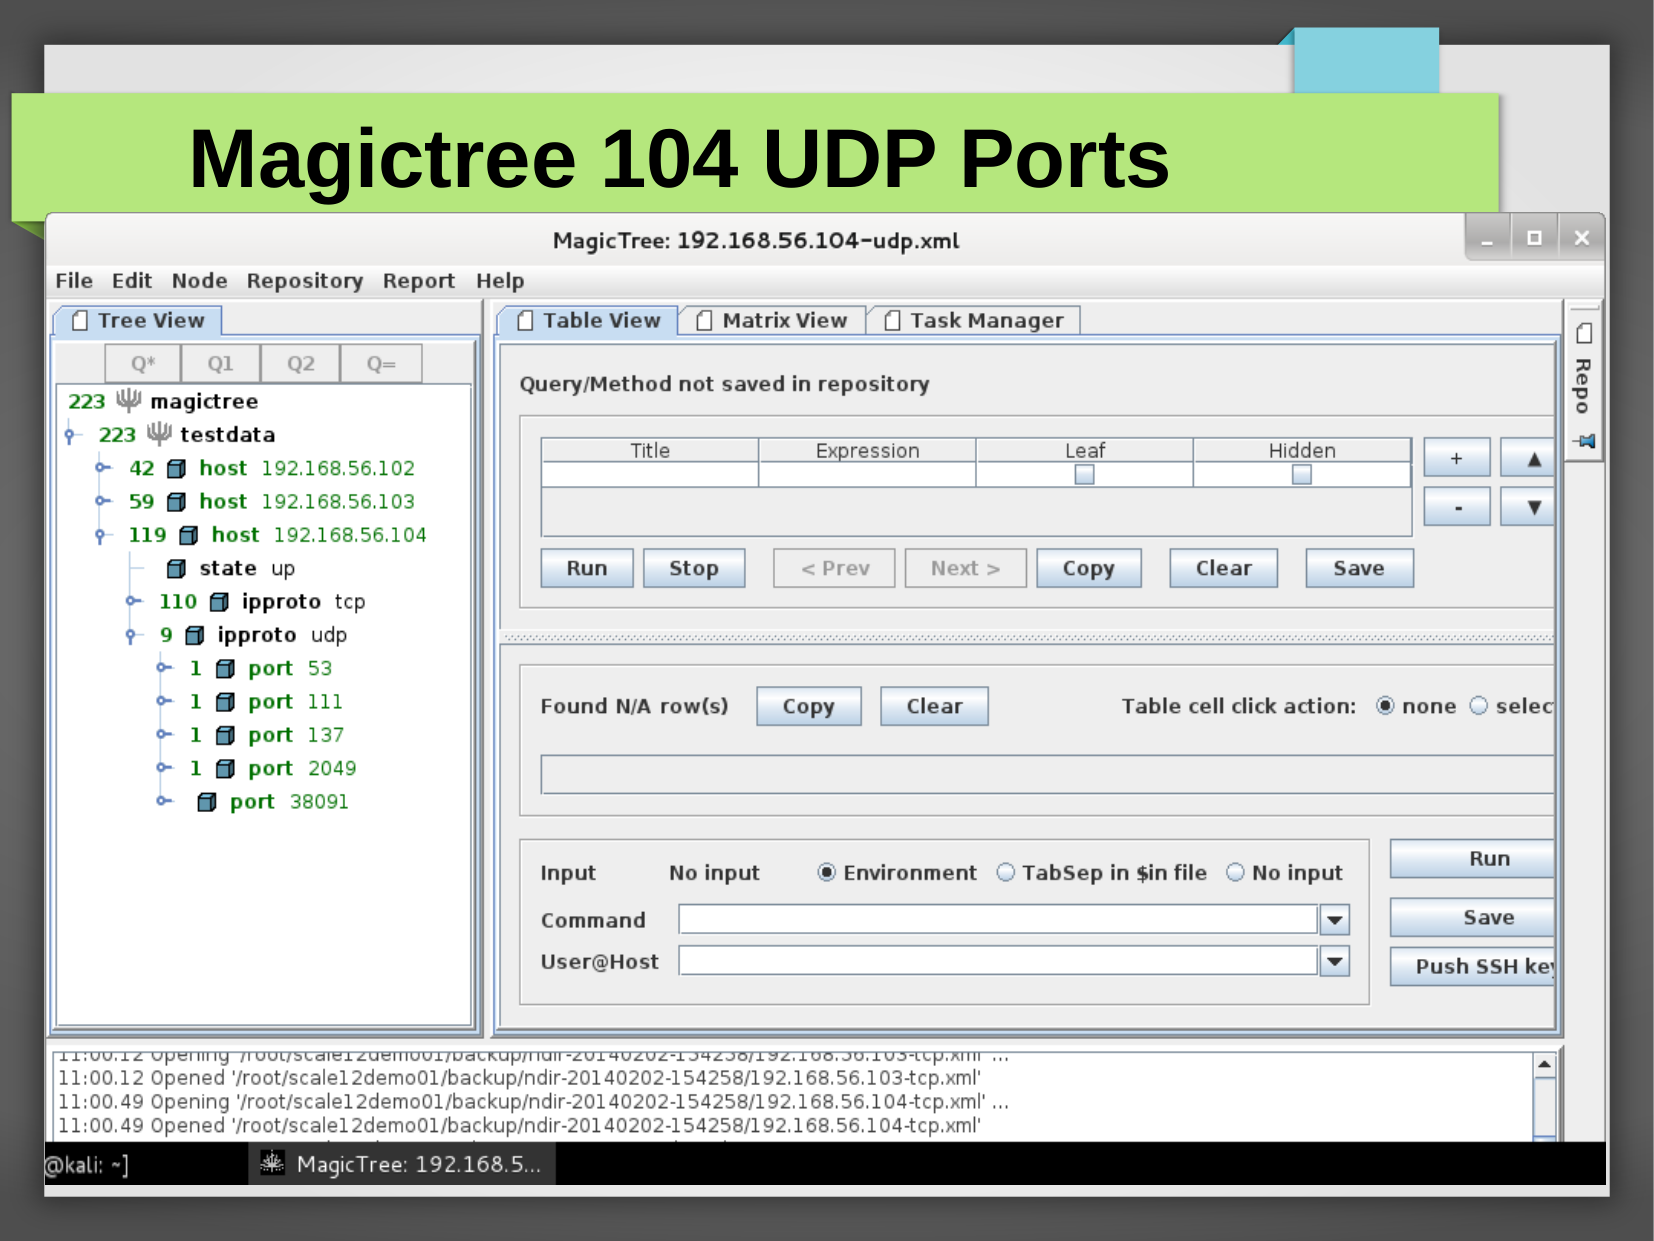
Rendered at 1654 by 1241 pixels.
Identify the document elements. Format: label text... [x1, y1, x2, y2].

text_box Magictree 104 UDP Ports [174, 105, 1211, 213]
picture [0, 0, 1654, 1241]
